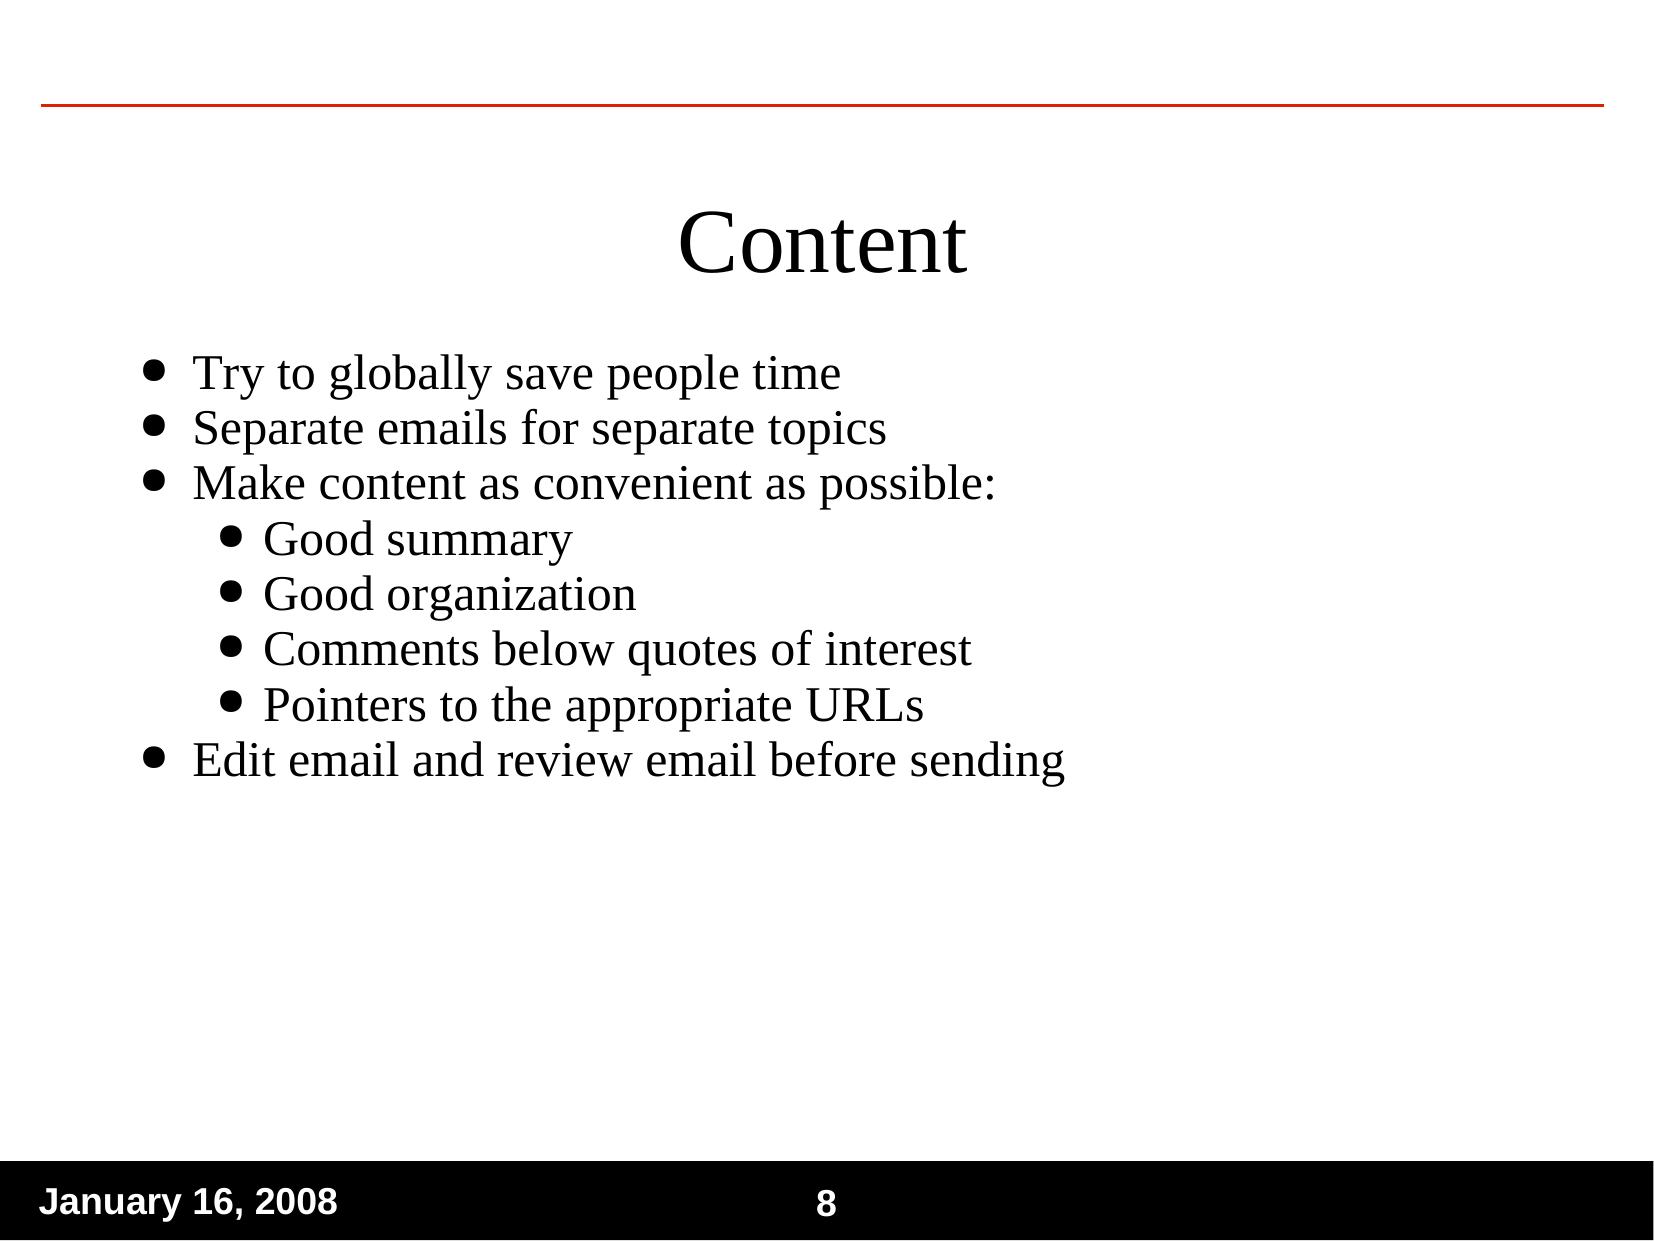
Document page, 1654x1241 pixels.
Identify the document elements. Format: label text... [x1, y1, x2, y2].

title Content [117, 137, 1530, 346]
list Try to globally save people time Separate emails for separate topics Make content as convenient as possible: Good summary Good organization Comments below quotes of interest Pointers to the appropriate URLs Edit email and review email before sending [121, 344, 1534, 1127]
